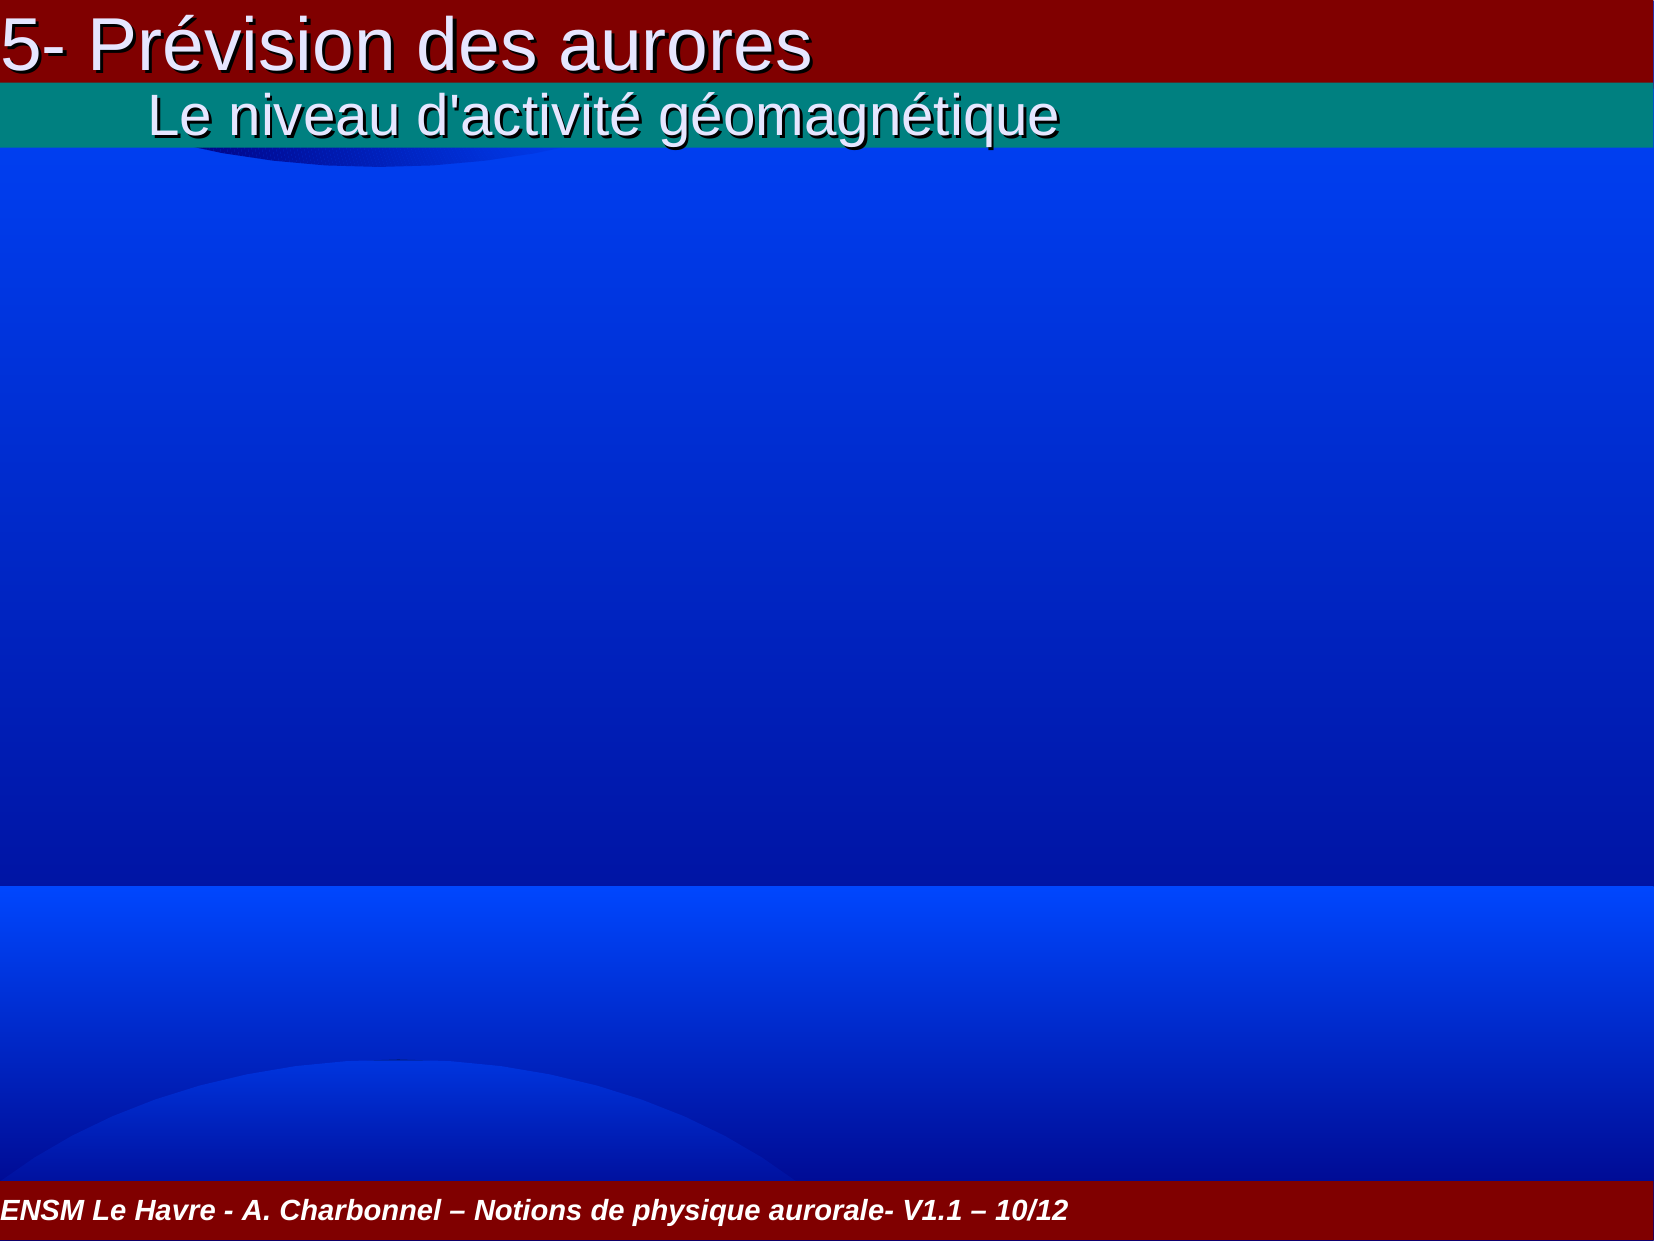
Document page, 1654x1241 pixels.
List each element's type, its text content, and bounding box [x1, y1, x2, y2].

text_box ENSM Le Havre - A. Charbonnel – Notions de physique aurorale- V1.1 – 10/12 [0, 1181, 1654, 1241]
title 5- Prévision des aurores [0, 0, 1654, 82]
title Le niveau d'activité géomagnétique [0, 82, 1654, 148]
